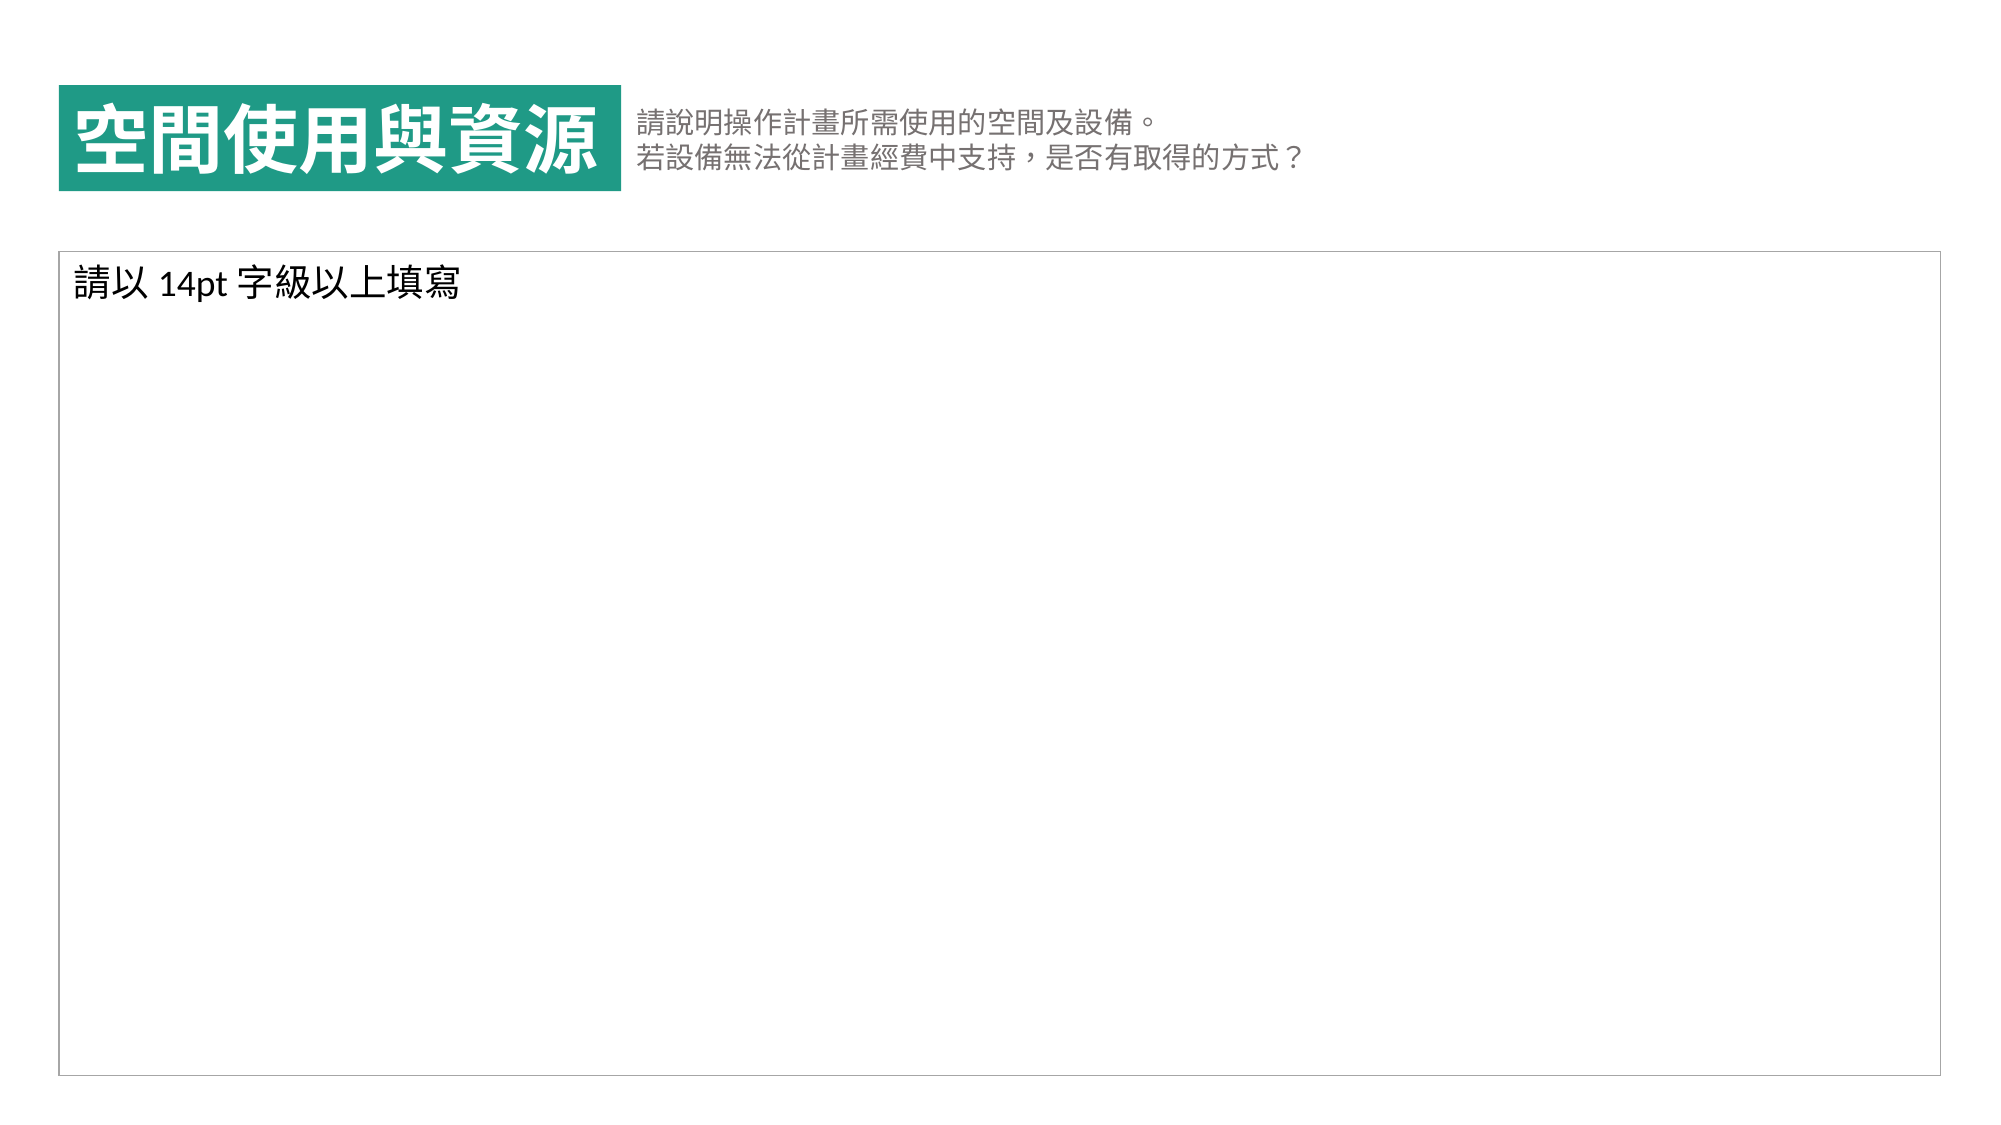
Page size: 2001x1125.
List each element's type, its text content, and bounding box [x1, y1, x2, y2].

text_box 請以14pt字級以上填寫 [58, 251, 1941, 1076]
text_box 空間使用與資源 [58, 85, 622, 192]
text_box 請說明操作計畫所需使用的空間及設備。 若設備無法從計畫經費中支持，是否有取得的方式？ [622, 97, 1448, 183]
